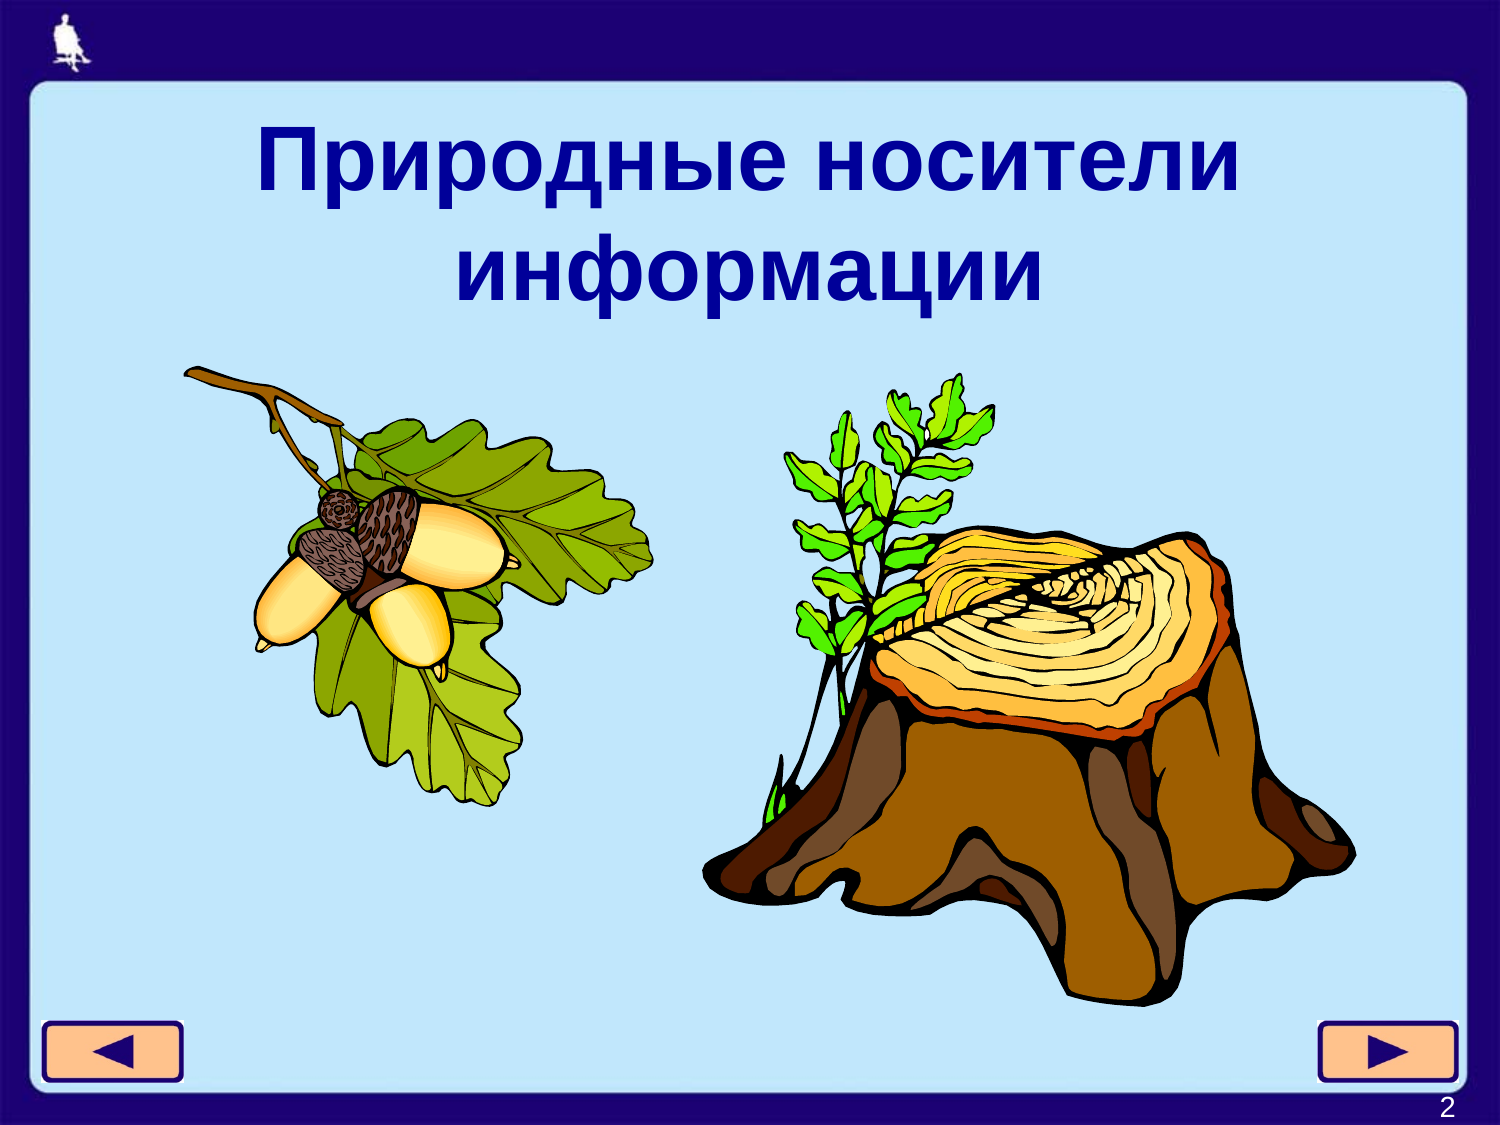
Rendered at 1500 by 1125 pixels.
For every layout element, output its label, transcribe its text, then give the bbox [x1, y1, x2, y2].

text_box <номер> [1120, 1080, 1471, 1125]
title Природные носители информации [81, 87, 1419, 330]
picture [0, 0, 1500, 1125]
